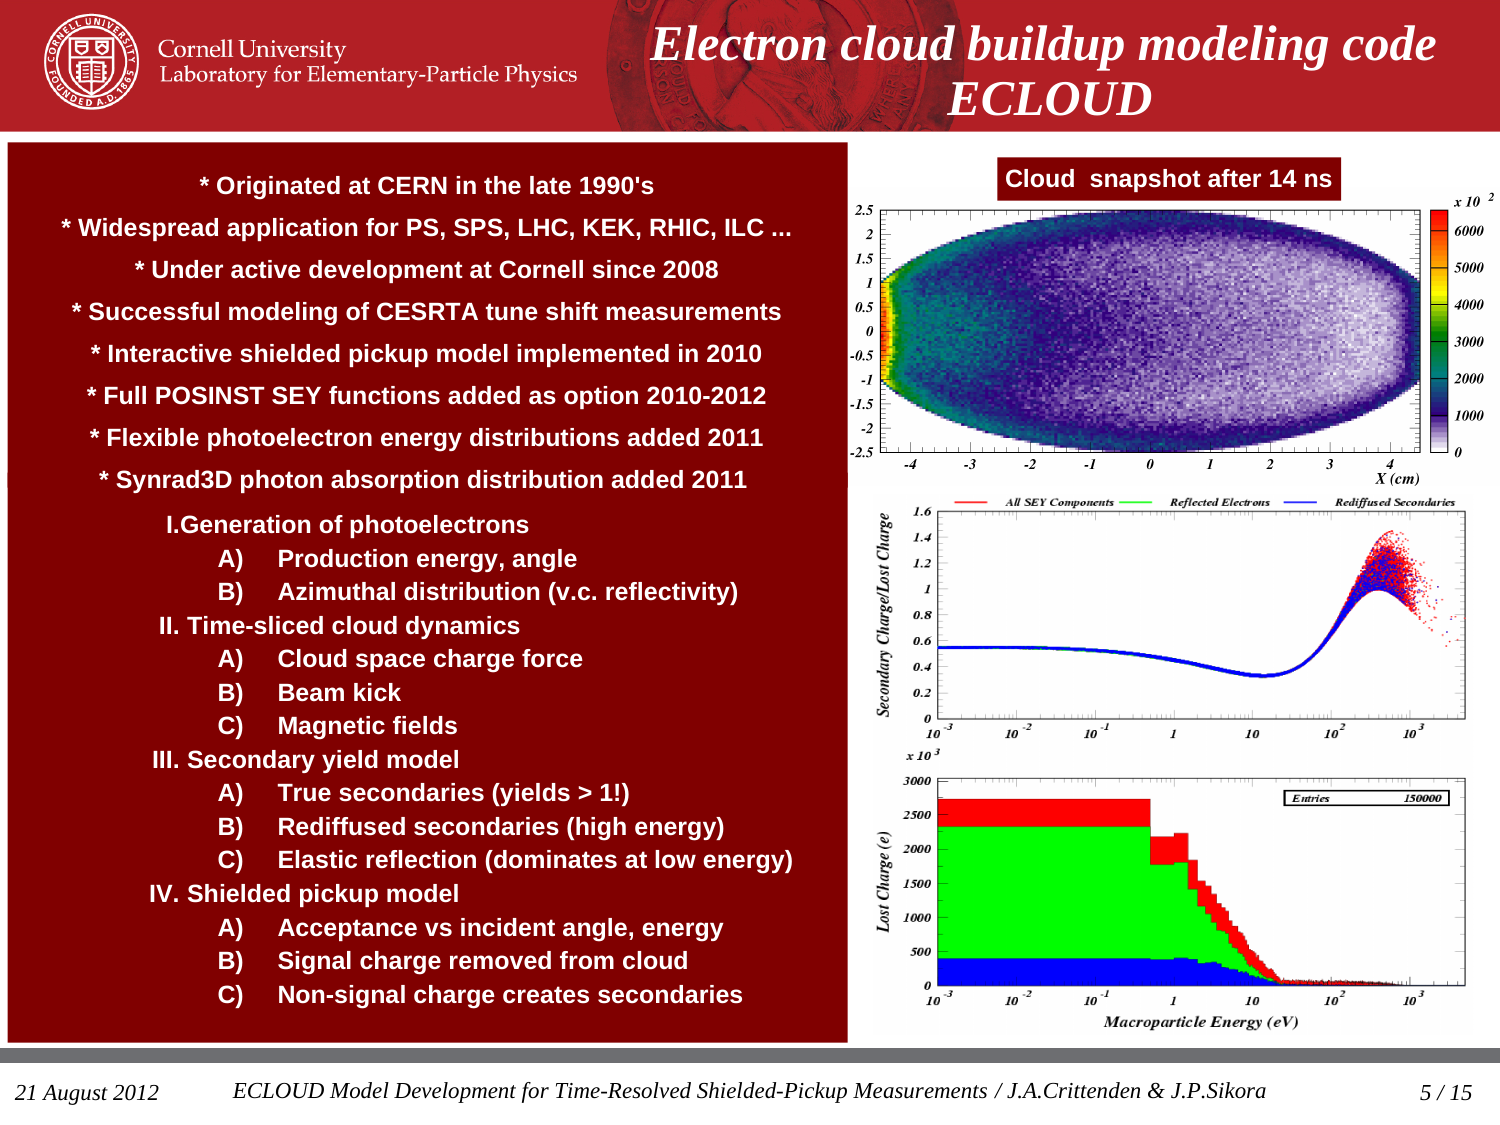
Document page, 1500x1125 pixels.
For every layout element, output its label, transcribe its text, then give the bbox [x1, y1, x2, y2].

picture [873, 494, 1474, 1036]
title Electron cloud buildup modeling code ECLOUD [600, 7, 1500, 136]
picture [0, 0, 1500, 132]
text_box Cloud snapshot after 14 ns [997, 157, 1342, 201]
text_box * Originated at CERN in the late 1990's * Widespread application for PS, SPS, LHC, KEK, RHIC, ILC ... * Under active development at Cornell since 2008 * Successful modeling of CESRTA tune shift measurements * Interactive shielded pickup model implemented in 2010 * Full POSINST SEY functions added as option 2010-2012 * Flexible photoelectron energy distributions added 2011 * Synrad3D photon absorption distribution added 2011 [7, 142, 848, 488]
text_box Generation of photoelectrons Production energy, angle Azimuthal distribution (v.c. reflectivity) Time-sliced cloud dynamics Cloud space charge force Beam kick Magnetic fields Secondary yield model True secondaries (yields > 1!) Rediffused secondaries (high energy) Elastic reflection (dominates at low energy) Shielded pickup model Acceptance vs incident angle, energy Signal charge removed from cloud Non-signal charge creates secondaries [7, 488, 848, 1043]
picture [848, 187, 1500, 487]
